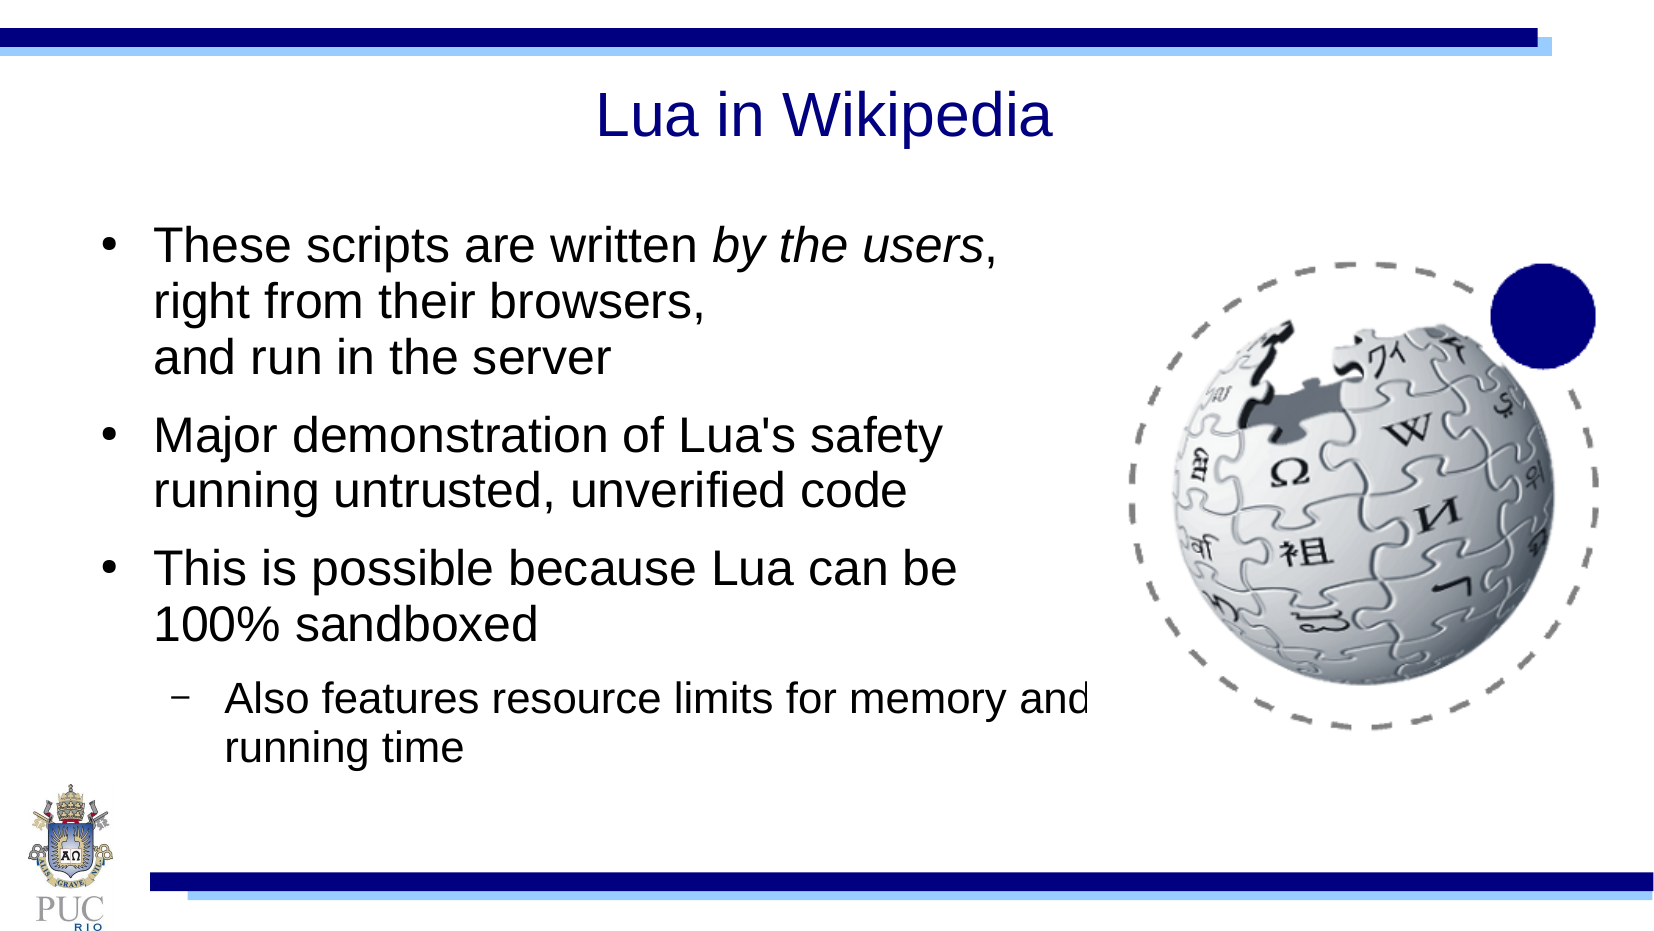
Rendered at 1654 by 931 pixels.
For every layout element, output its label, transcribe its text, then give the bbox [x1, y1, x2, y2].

picture [1087, 214, 1624, 751]
list These scripts are written by the users, right from their browsers, and run in the server Major demonstration of Lua's safety running untrusted, unverified code This is possible because Lua can be 100% sandboxed Also features resource limits for memory and running time [82, 217, 1126, 772]
picture [28, 784, 113, 931]
title Lua in Wikipedia [37, 37, 1613, 193]
